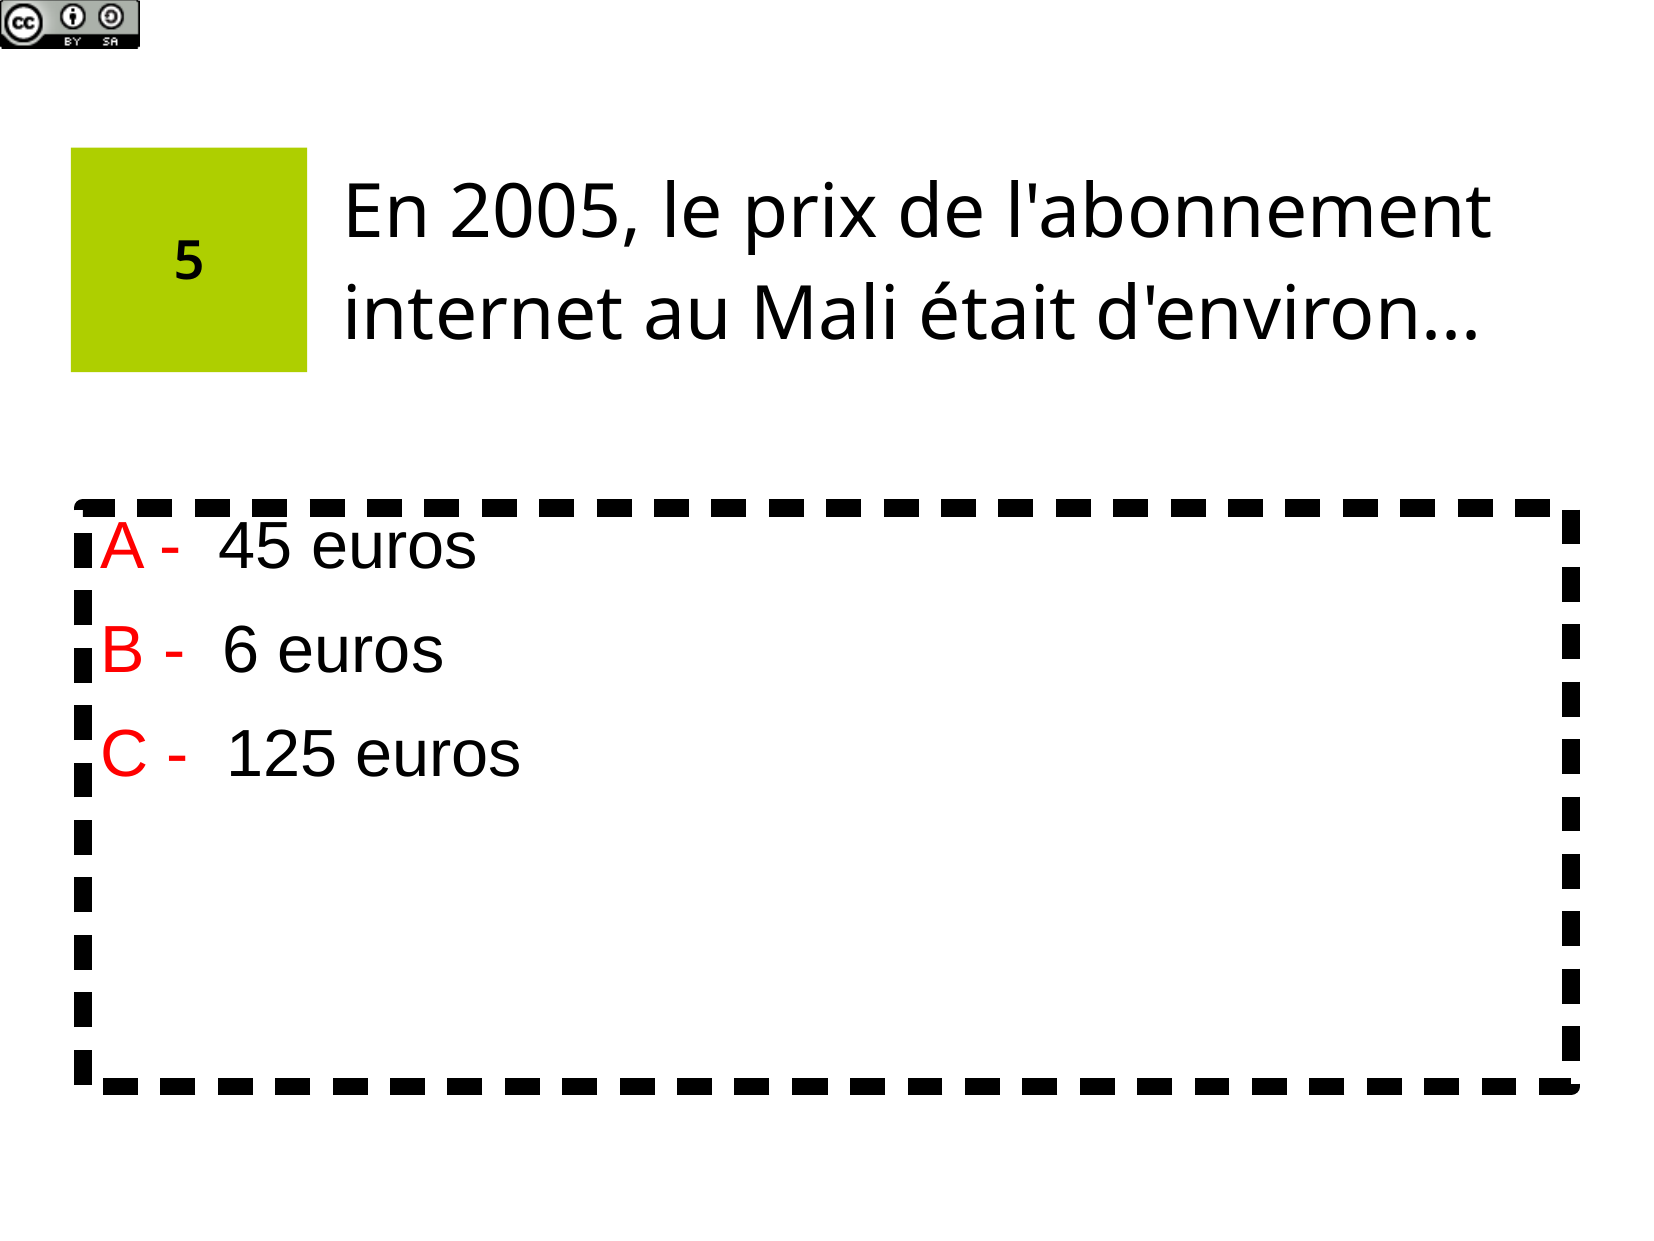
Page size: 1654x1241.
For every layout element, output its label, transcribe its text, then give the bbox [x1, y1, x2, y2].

picture [0, 0, 140, 49]
title En 2005, le prix de l'abonnement internet au Mali était d'environ... [342, 59, 1571, 461]
list 45 euros 6 euros 125 euros [82, 507, 1571, 1087]
